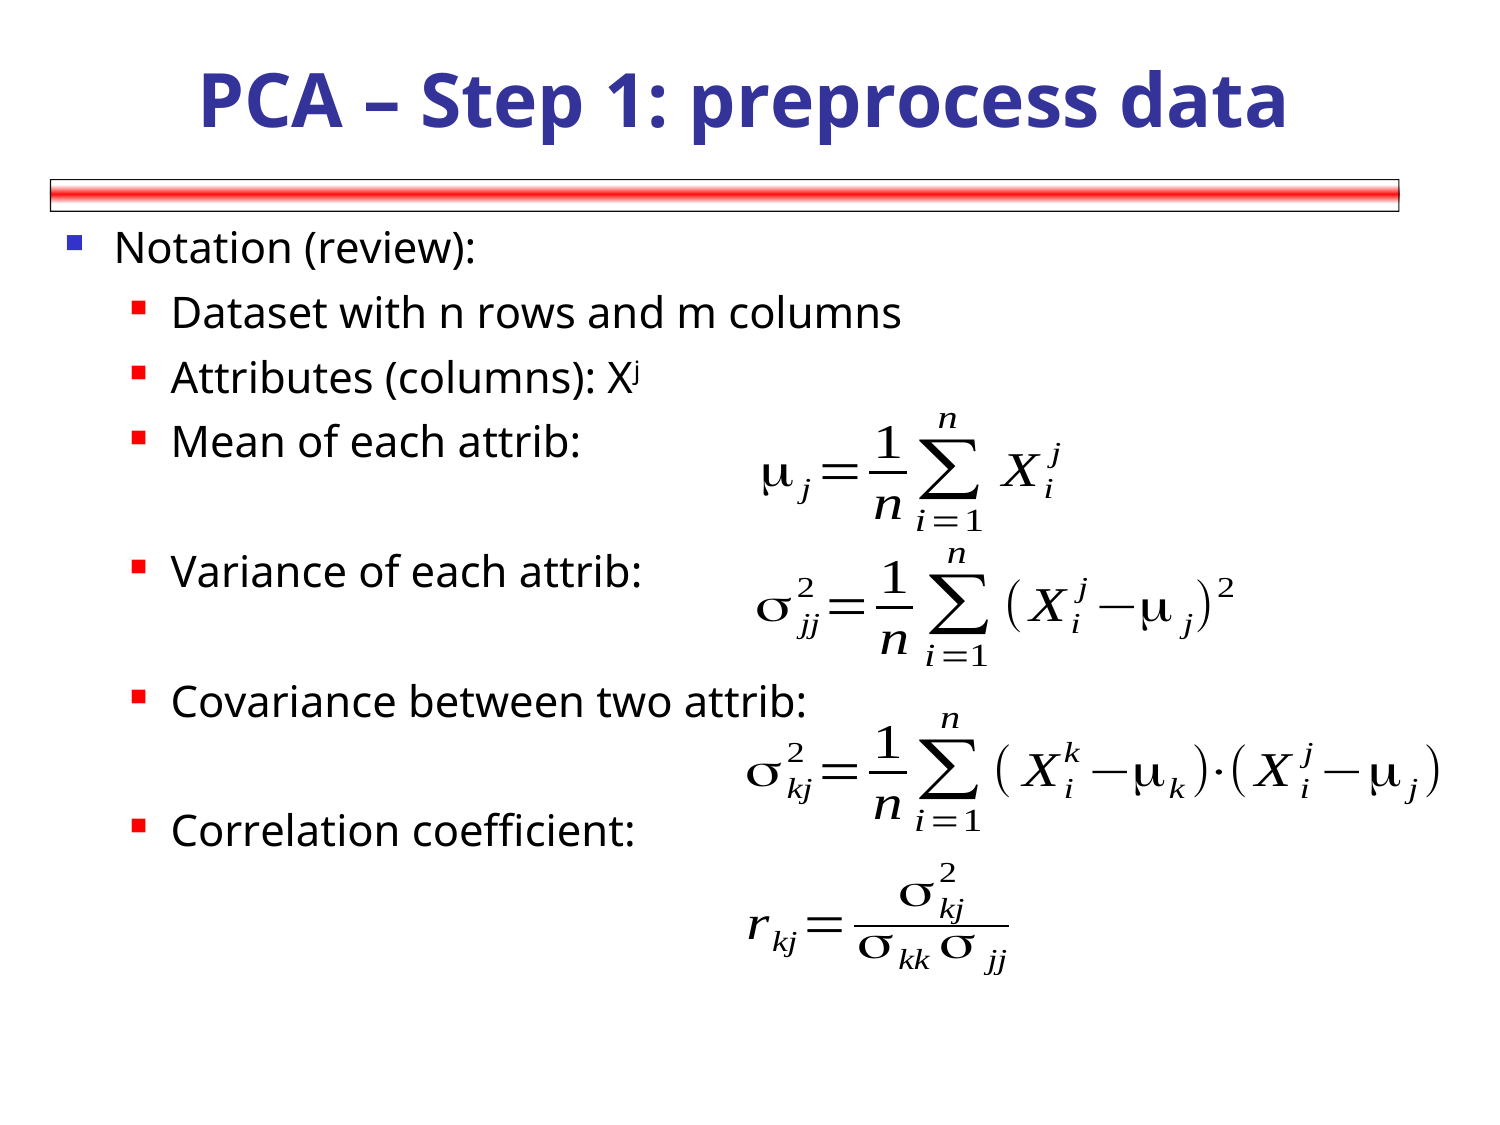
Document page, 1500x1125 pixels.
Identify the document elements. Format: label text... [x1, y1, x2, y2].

title PCA – Step 1: preprocess data [24, 44, 1463, 150]
chart [740, 401, 1254, 676]
list Notation (review): Dataset with n rows and m columns Attributes (columns): Xj Mean of each attrib: Variance of each attrib: Covariance between two attrib: Correlation coefficient: [49, 212, 1425, 865]
chart [730, 701, 1461, 841]
chart [731, 855, 1027, 976]
